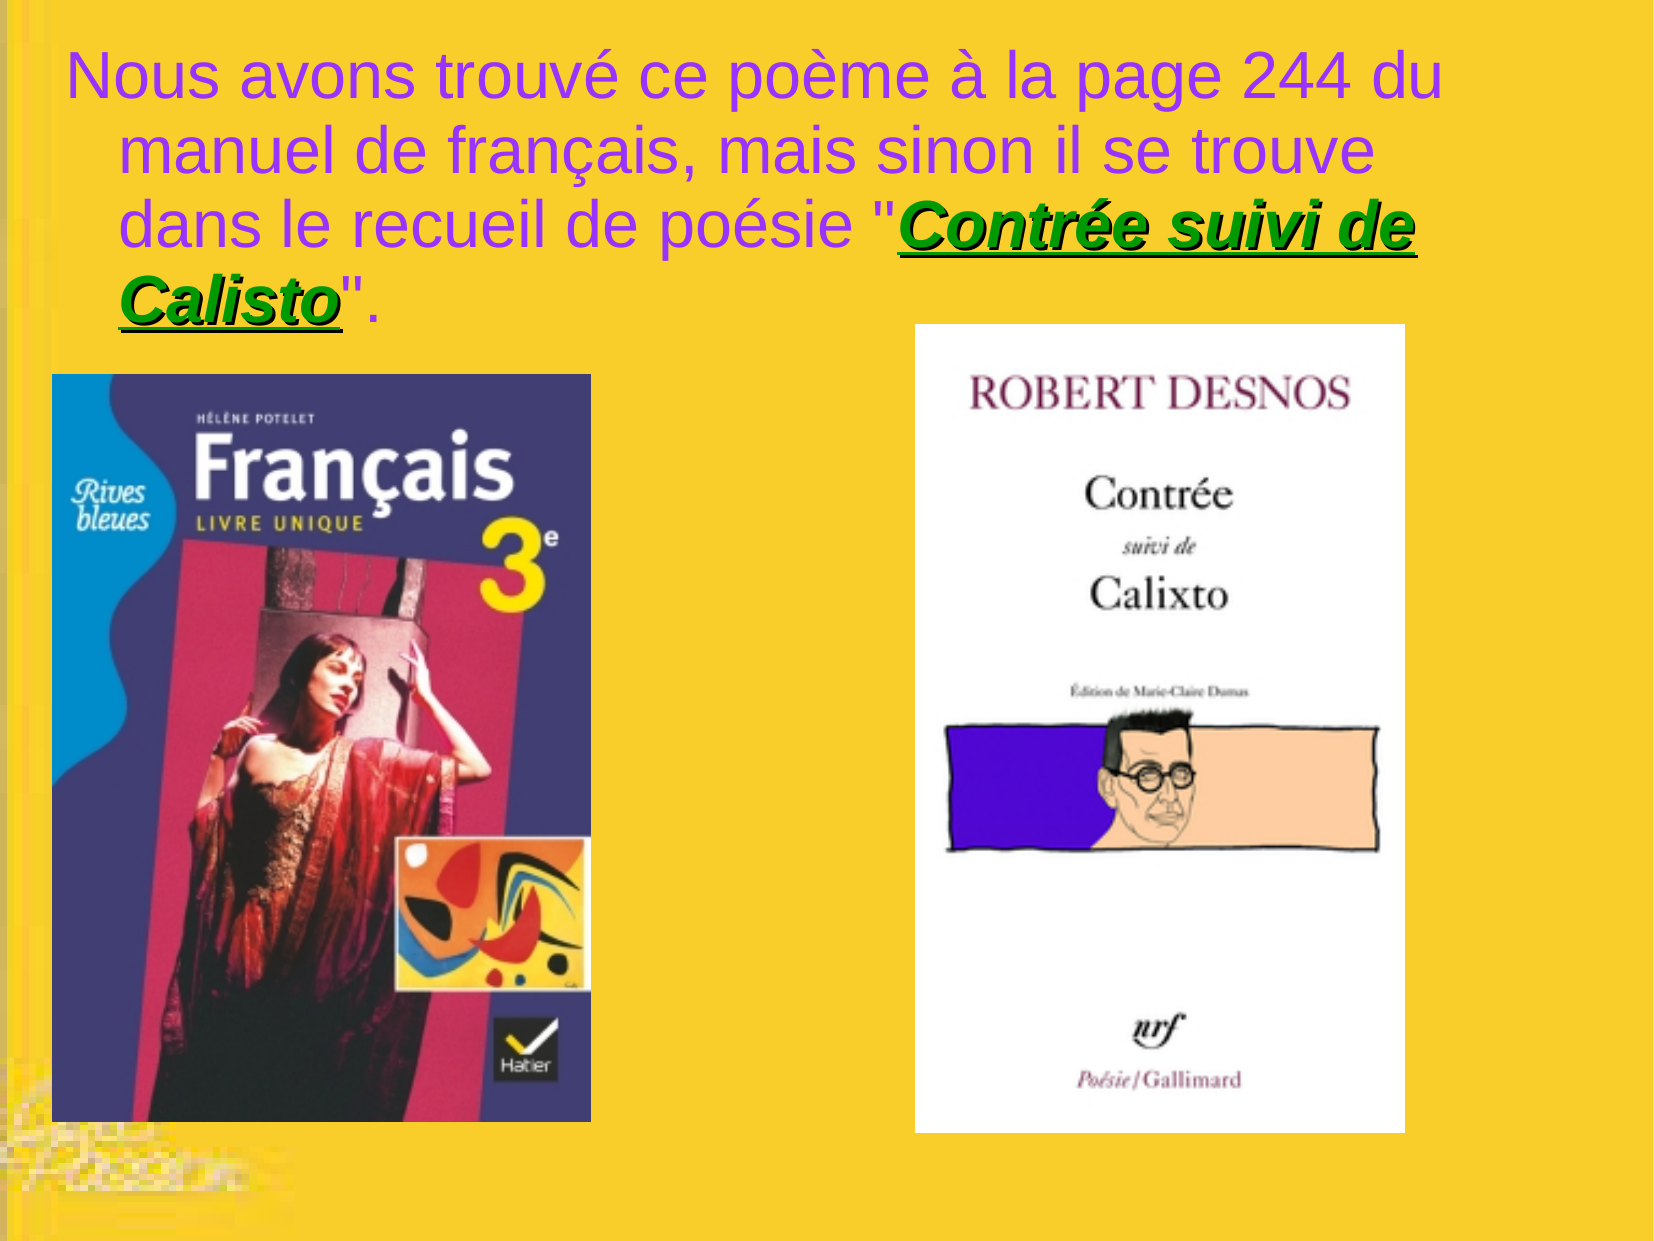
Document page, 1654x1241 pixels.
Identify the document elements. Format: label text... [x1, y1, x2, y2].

picture [0, 0, 1654, 1241]
list Nous avons trouvé ce poème à la page 244 du manuel de français, mais sinon il se trouve dans le recueil de poésie "Contrée suivi de Calisto". [47, 37, 1536, 857]
